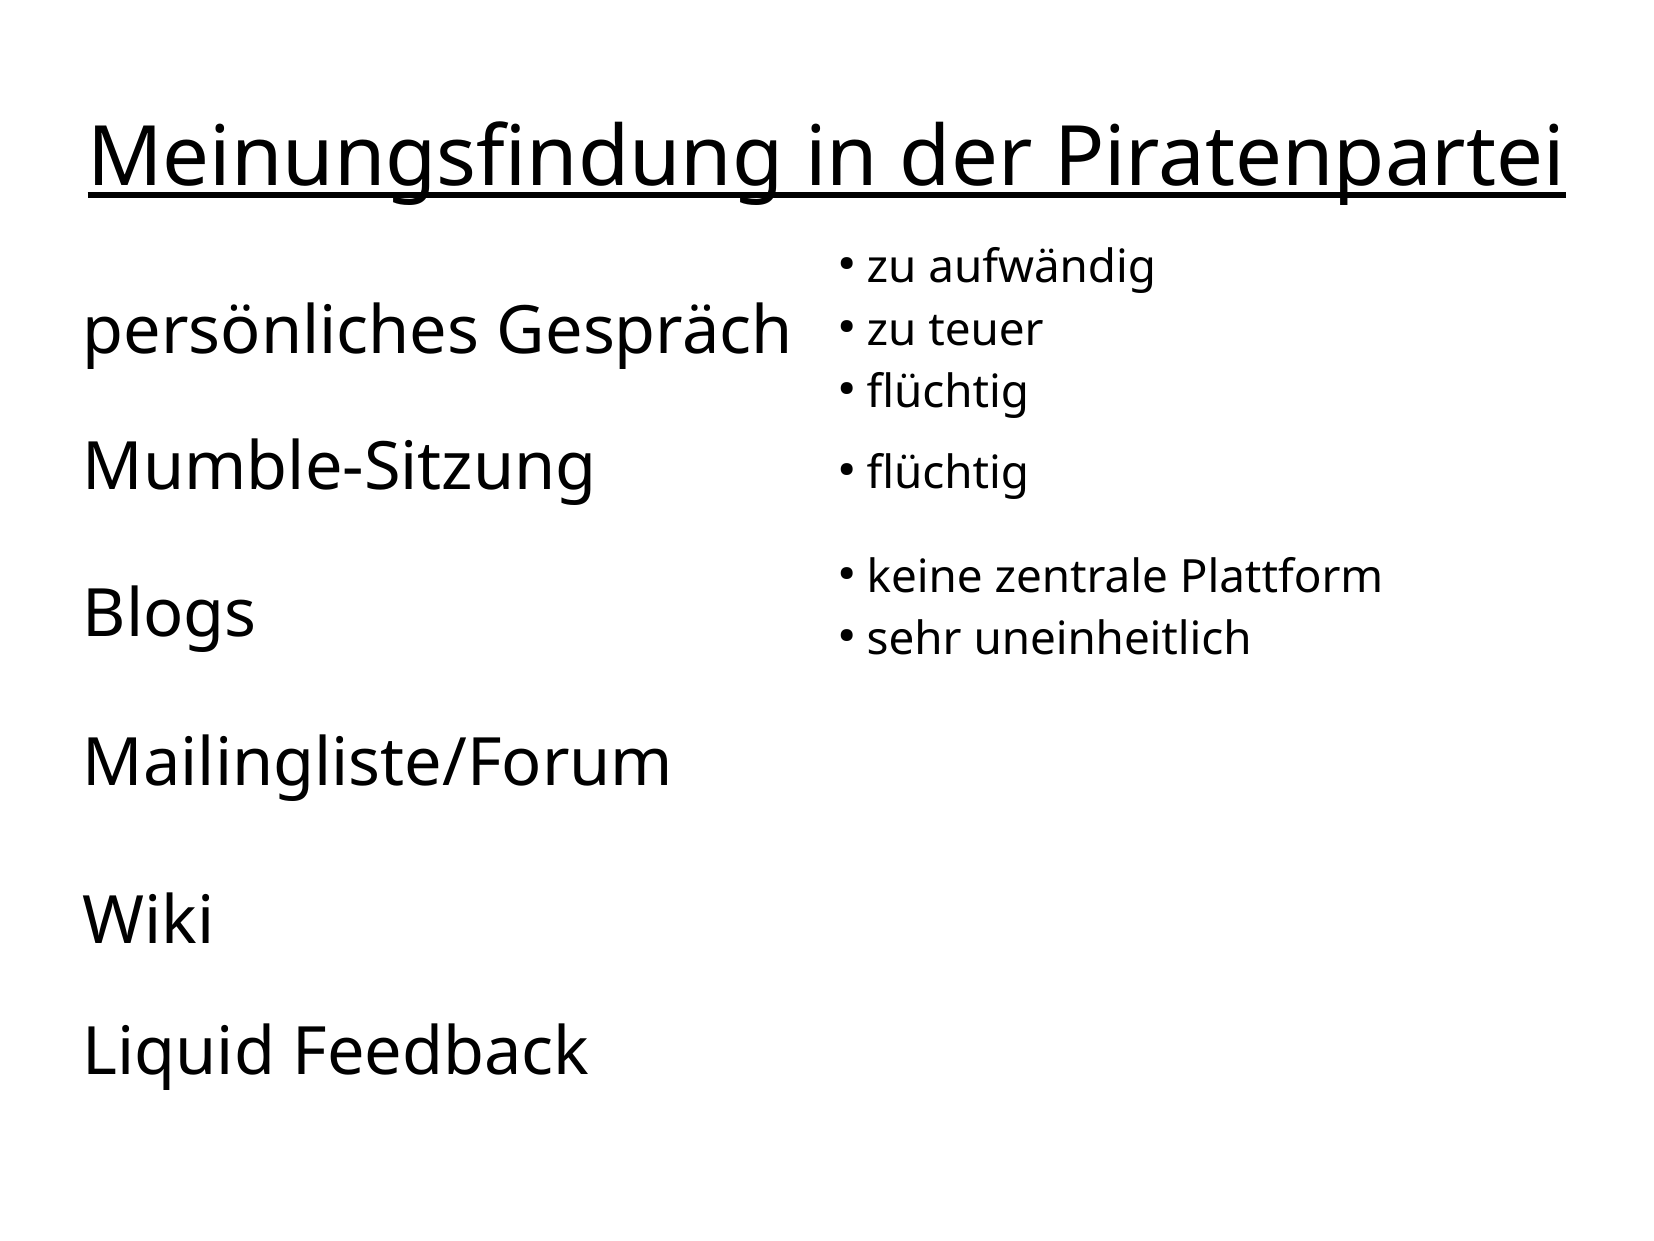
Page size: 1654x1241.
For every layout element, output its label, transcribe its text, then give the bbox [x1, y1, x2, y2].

text_box Mailingliste/Forum [82, 715, 804, 804]
text_box zu aufwändig zu teuer flüchtig [838, 245, 1560, 409]
title Meinungsfindung in der Piratenpartei [82, 49, 1571, 257]
text_box keine zentrale Plattform sehr uneinheitlich [838, 551, 1560, 661]
text_box Liquid Feedback [82, 998, 804, 1099]
text_box persönliches Gespräch [82, 283, 804, 372]
text_box Blogs [82, 566, 804, 655]
text_box flüchtig [838, 426, 1560, 515]
text_box Wiki [82, 874, 804, 962]
subtitle Mumble-Sitzung [82, 420, 804, 508]
